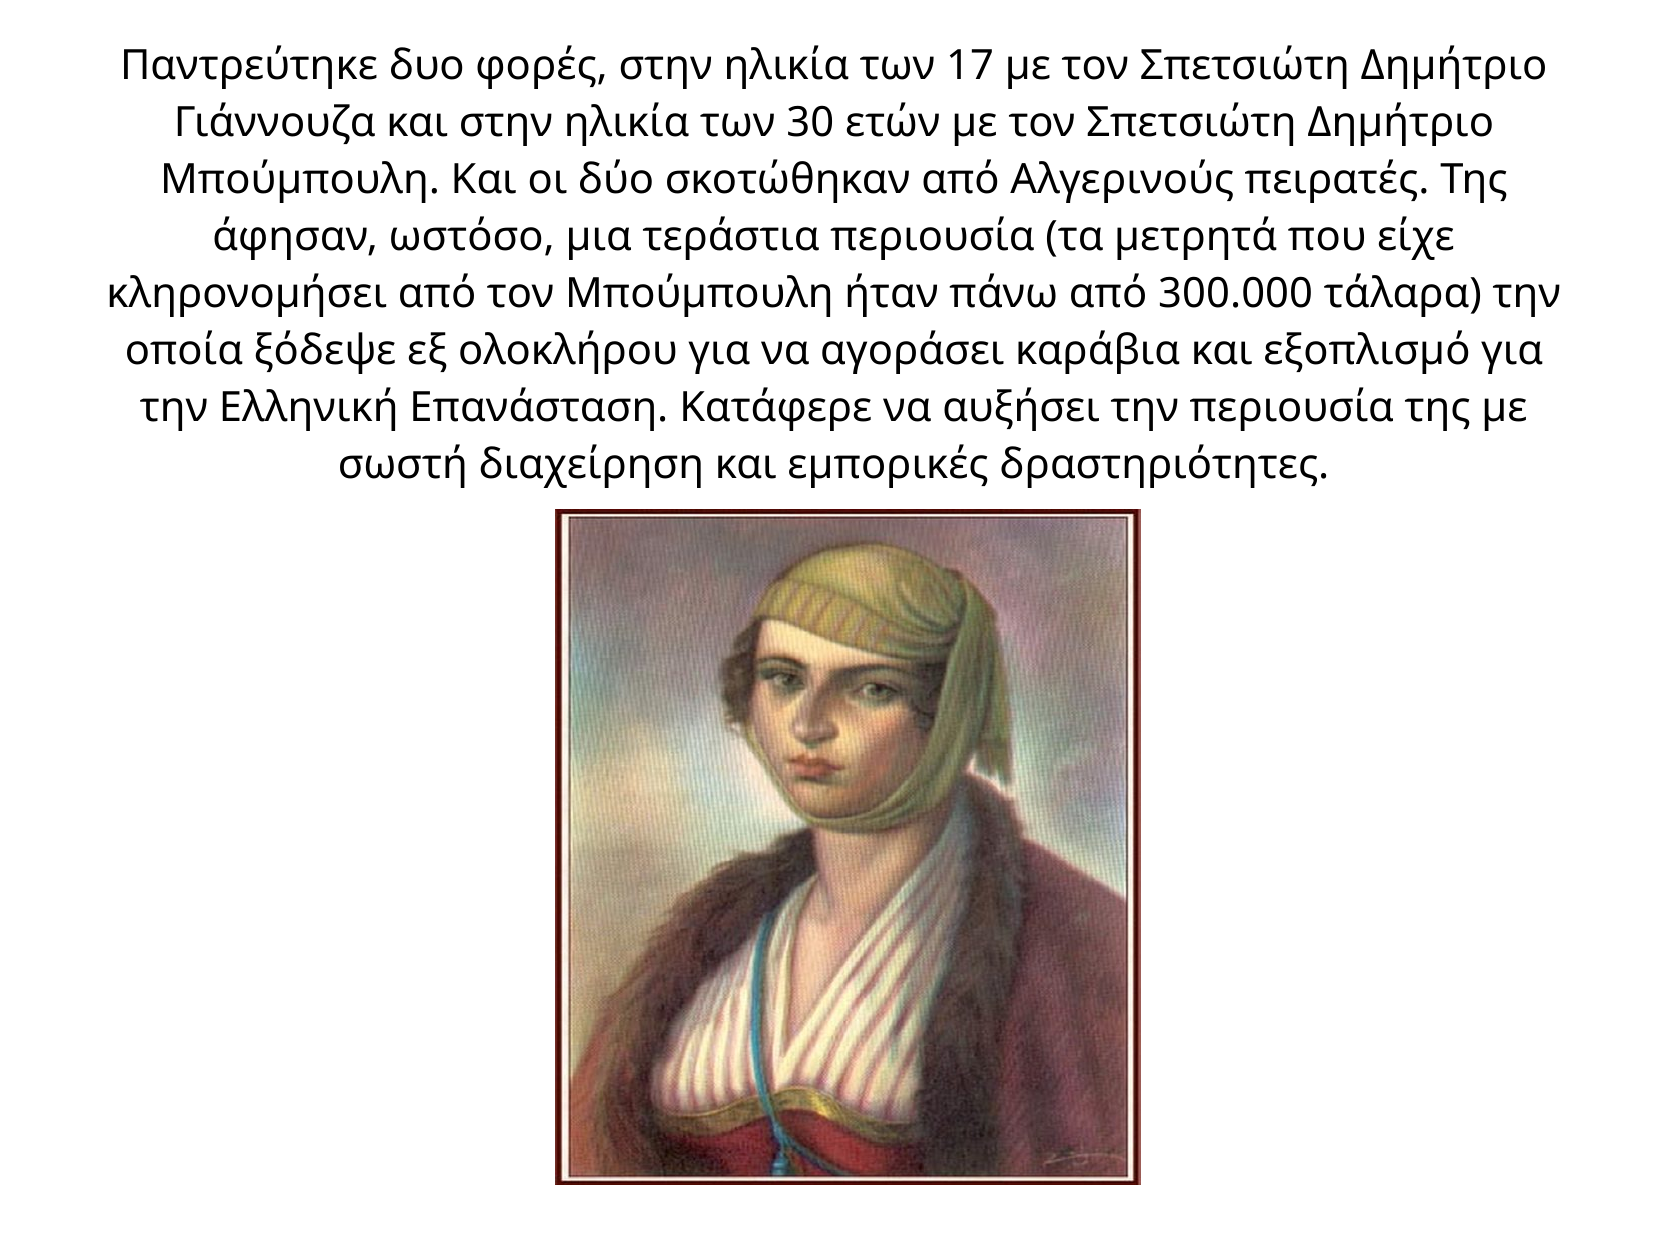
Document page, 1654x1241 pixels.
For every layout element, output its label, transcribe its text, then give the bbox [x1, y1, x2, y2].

title Παντρεύτηκε δυο φορές, στην ηλικία των 17 με τον Σπετσιώτη Δημήτριο Γιάννουζα και στην ηλικία των 30 ετών με τον Σπετσιώτη Δημήτριο Μπούμπουλη. Και οι δύο σκοτώθηκαν από Αλγερινούς πειρατές. Της άφησαν, ωστόσο, μια τεράστια περιουσία (τα μετρητά που είχε κληρονομήσει από τον Μπούμπουλη ήταν πάνω από 300.000 τάλαρα) την οποία ξόδεψε εξ ολοκλήρου για να αγοράσει καράβια και εξοπλισμό για την Ελληνική Επανάσταση. Κατάφερε να αυξήσει την περιουσία της με σωστή διαχείρηση και εμπορικές δραστηριότητες. [90, 30, 1579, 496]
picture [555, 509, 1141, 1186]
